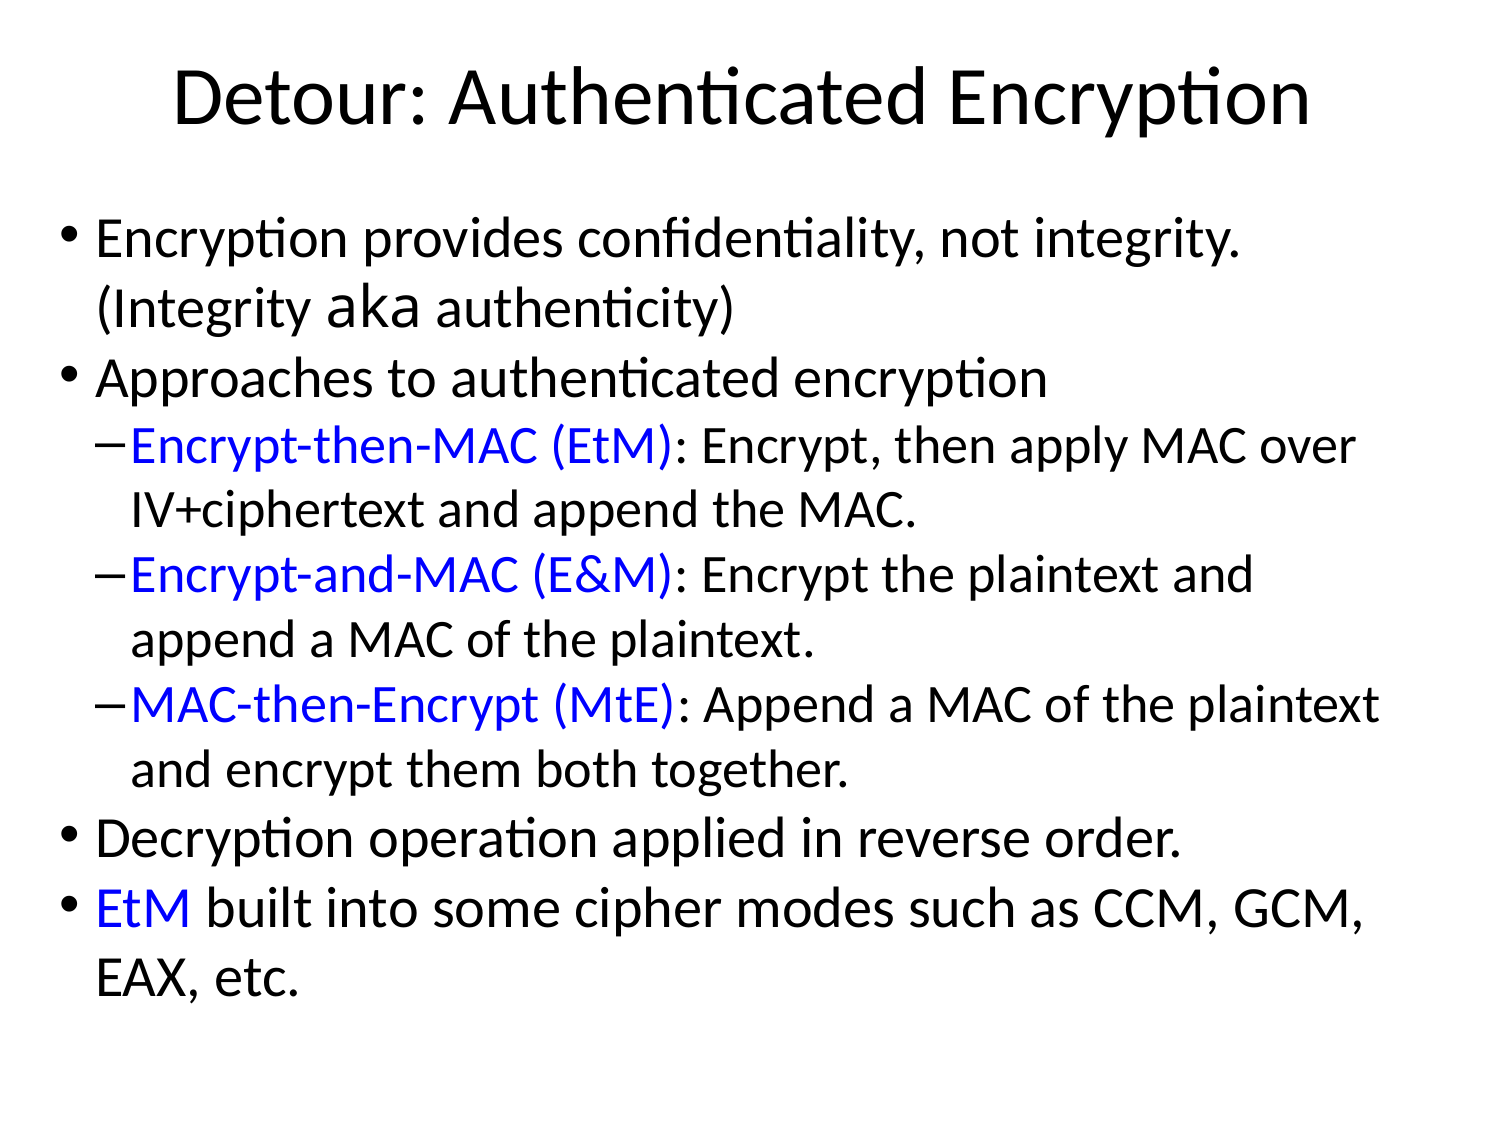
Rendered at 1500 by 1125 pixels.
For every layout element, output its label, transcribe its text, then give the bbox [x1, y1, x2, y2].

text_box Detour: Authenticated Encryption [15, 0, 1471, 186]
text_box Encryption provides confidentiality, not integrity. (Integrity aka authenticity) Approaches to authenticated encryption Encrypt-then-MAC (EtM): Encrypt, then apply MAC over IV+ciphertext and append the MAC. Encrypt-and-MAC (E&M): Encrypt the plaintext and append a MAC of the plaintext. MAC-then-Encrypt (MtE): Append a MAC of the plaintext and encrypt them both together. Decryption operation applied in reverse order. EtM built into some cipher modes such as CCM, GCM, EAX, etc. [45, 191, 1425, 1072]
